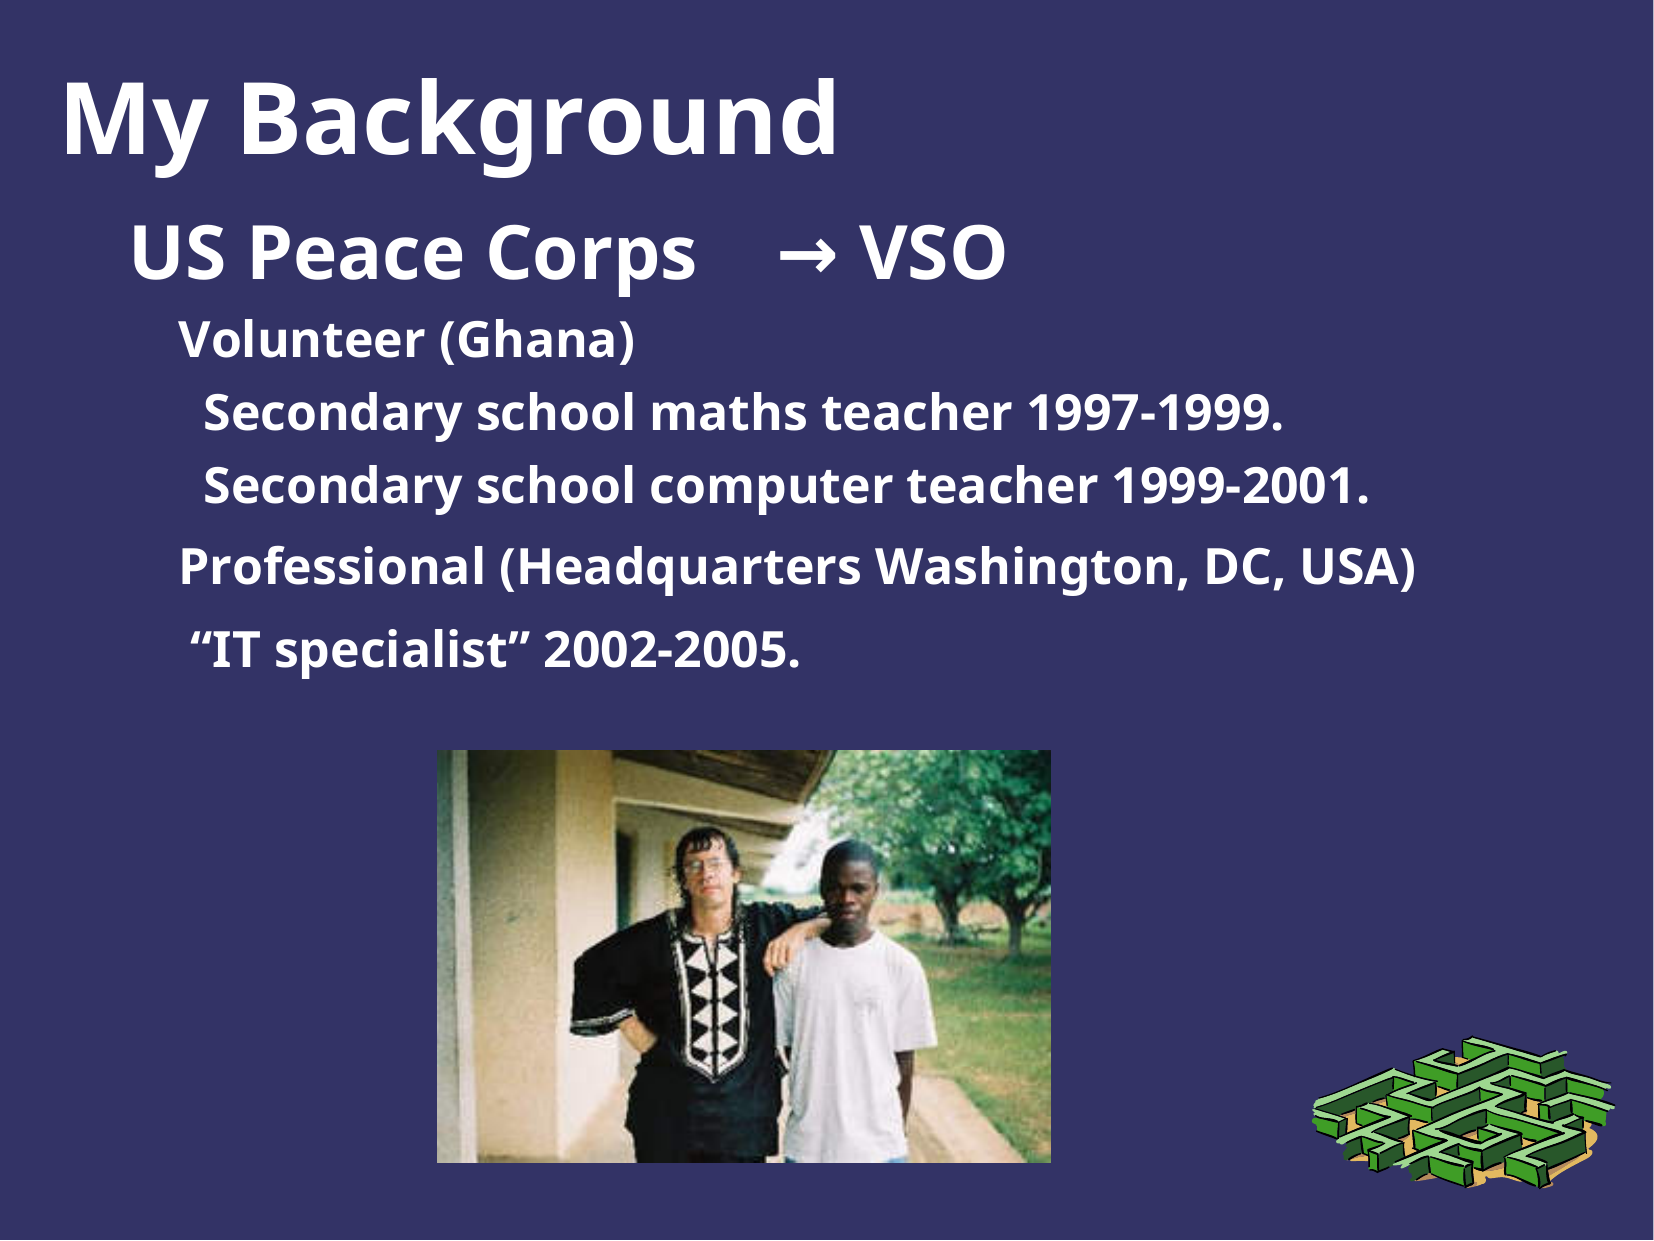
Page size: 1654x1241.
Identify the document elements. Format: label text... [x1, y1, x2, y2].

text_box → VSO [762, 191, 1020, 297]
text_box Secondary school maths teacher 1997-1999. [175, 369, 1359, 442]
picture [437, 750, 1051, 1163]
text_box “IT specialist” 2002-2005. [175, 606, 881, 680]
text_box Secondary school computer teacher 1999-2001. [175, 442, 1445, 516]
text_box US Peace Corps [114, 191, 683, 297]
text_box Professional (Headquarters Washington, DC, USA) [163, 523, 1441, 597]
text_box Volunteer (Ghana) [163, 296, 649, 370]
text_box My Background [43, 39, 797, 175]
